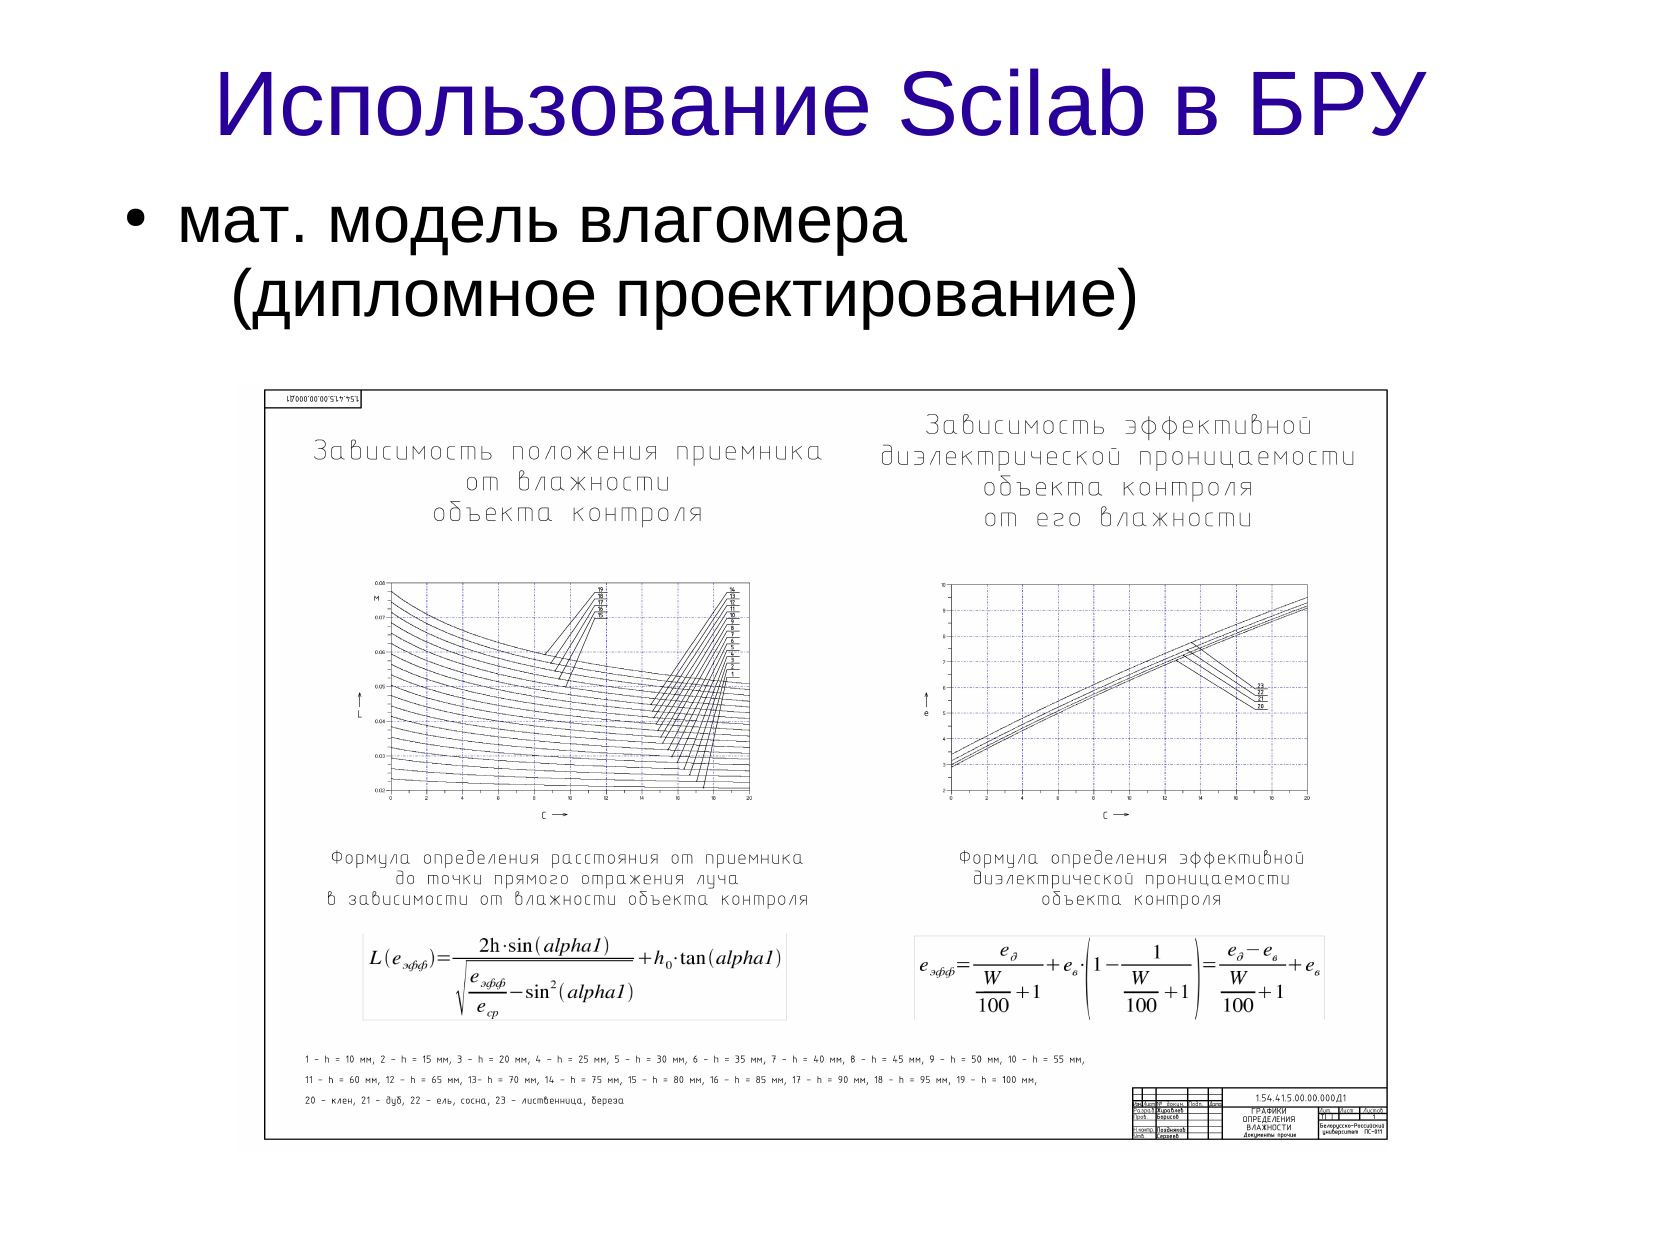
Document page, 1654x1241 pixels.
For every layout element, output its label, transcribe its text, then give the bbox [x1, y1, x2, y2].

picture [236, 383, 1388, 1152]
list мат. модель влагомера (дипломное проектирование) [88, 181, 1572, 359]
title Использование Scilab в БРУ [76, 29, 1565, 178]
